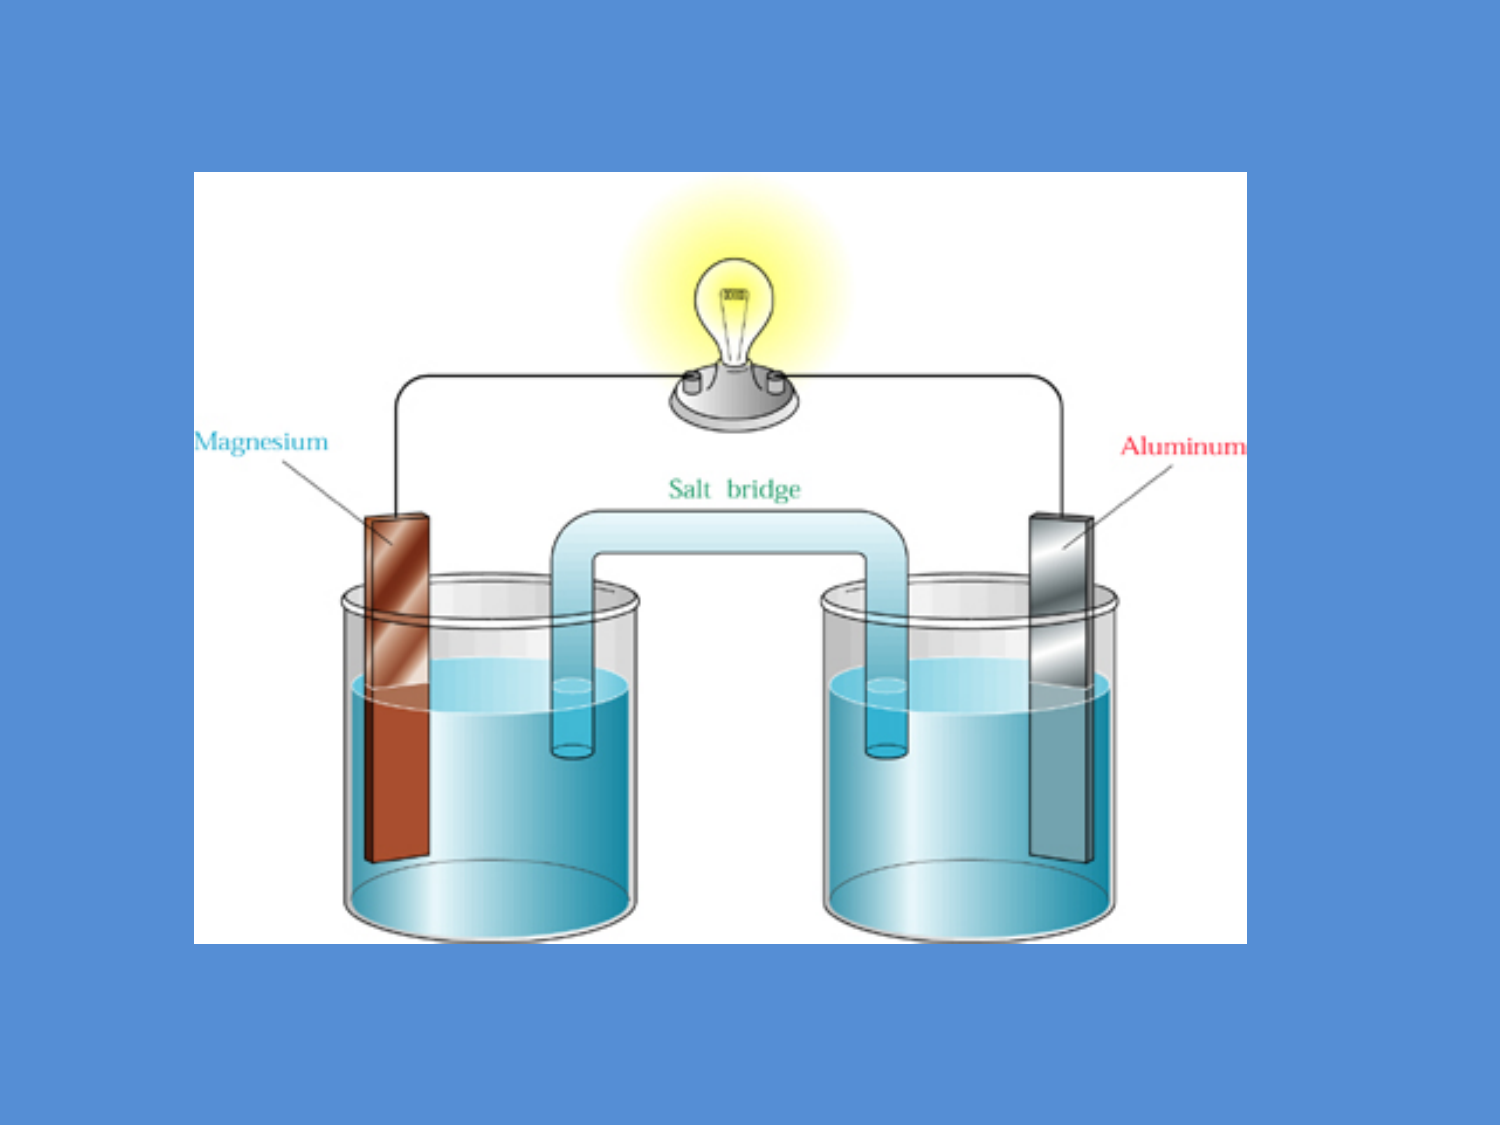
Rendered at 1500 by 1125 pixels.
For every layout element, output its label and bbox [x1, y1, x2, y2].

picture [194, 172, 1247, 944]
